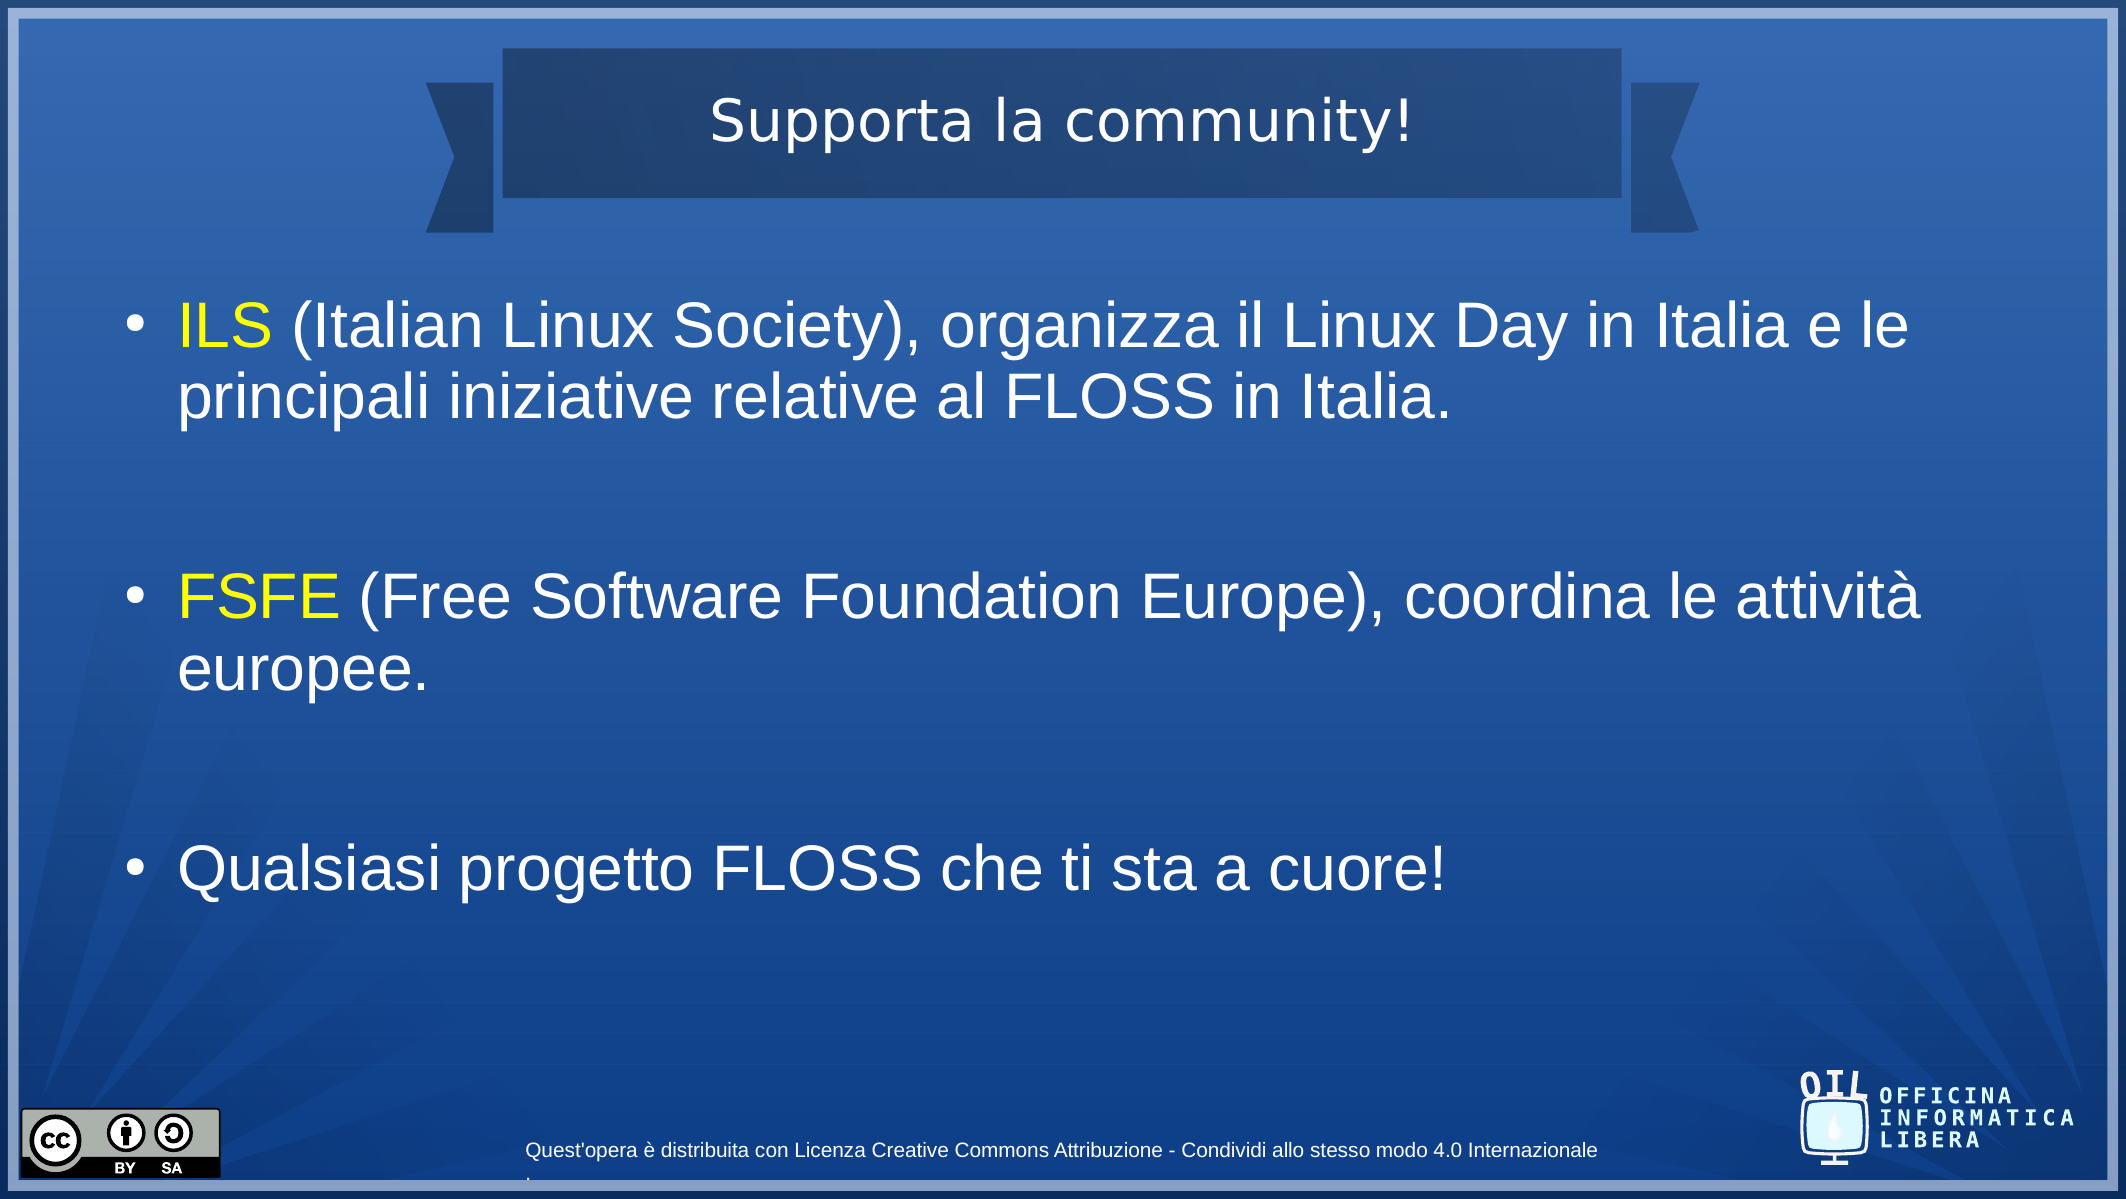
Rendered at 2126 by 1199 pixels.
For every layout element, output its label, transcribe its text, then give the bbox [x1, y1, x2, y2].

list ILS (Italian Linux Society), organizza il Linux Day in Italia e le principali iniziative relative al FLOSS in Italia. FSFE (Free Software Foundation Europe), coordina le attività europee. Qualsiasi progetto FLOSS che ti sta a cuore! [106, 289, 2020, 1199]
title Supporta la community! [501, 45, 1625, 198]
text_box Quest'opera è distribuita con Licenza Creative Commons Attribuzione - Condividi allo stesso modo 4.0 Internazionale. [510, 1131, 1619, 1193]
picture [1720, 940, 2126, 1199]
picture [20, 1107, 221, 1178]
